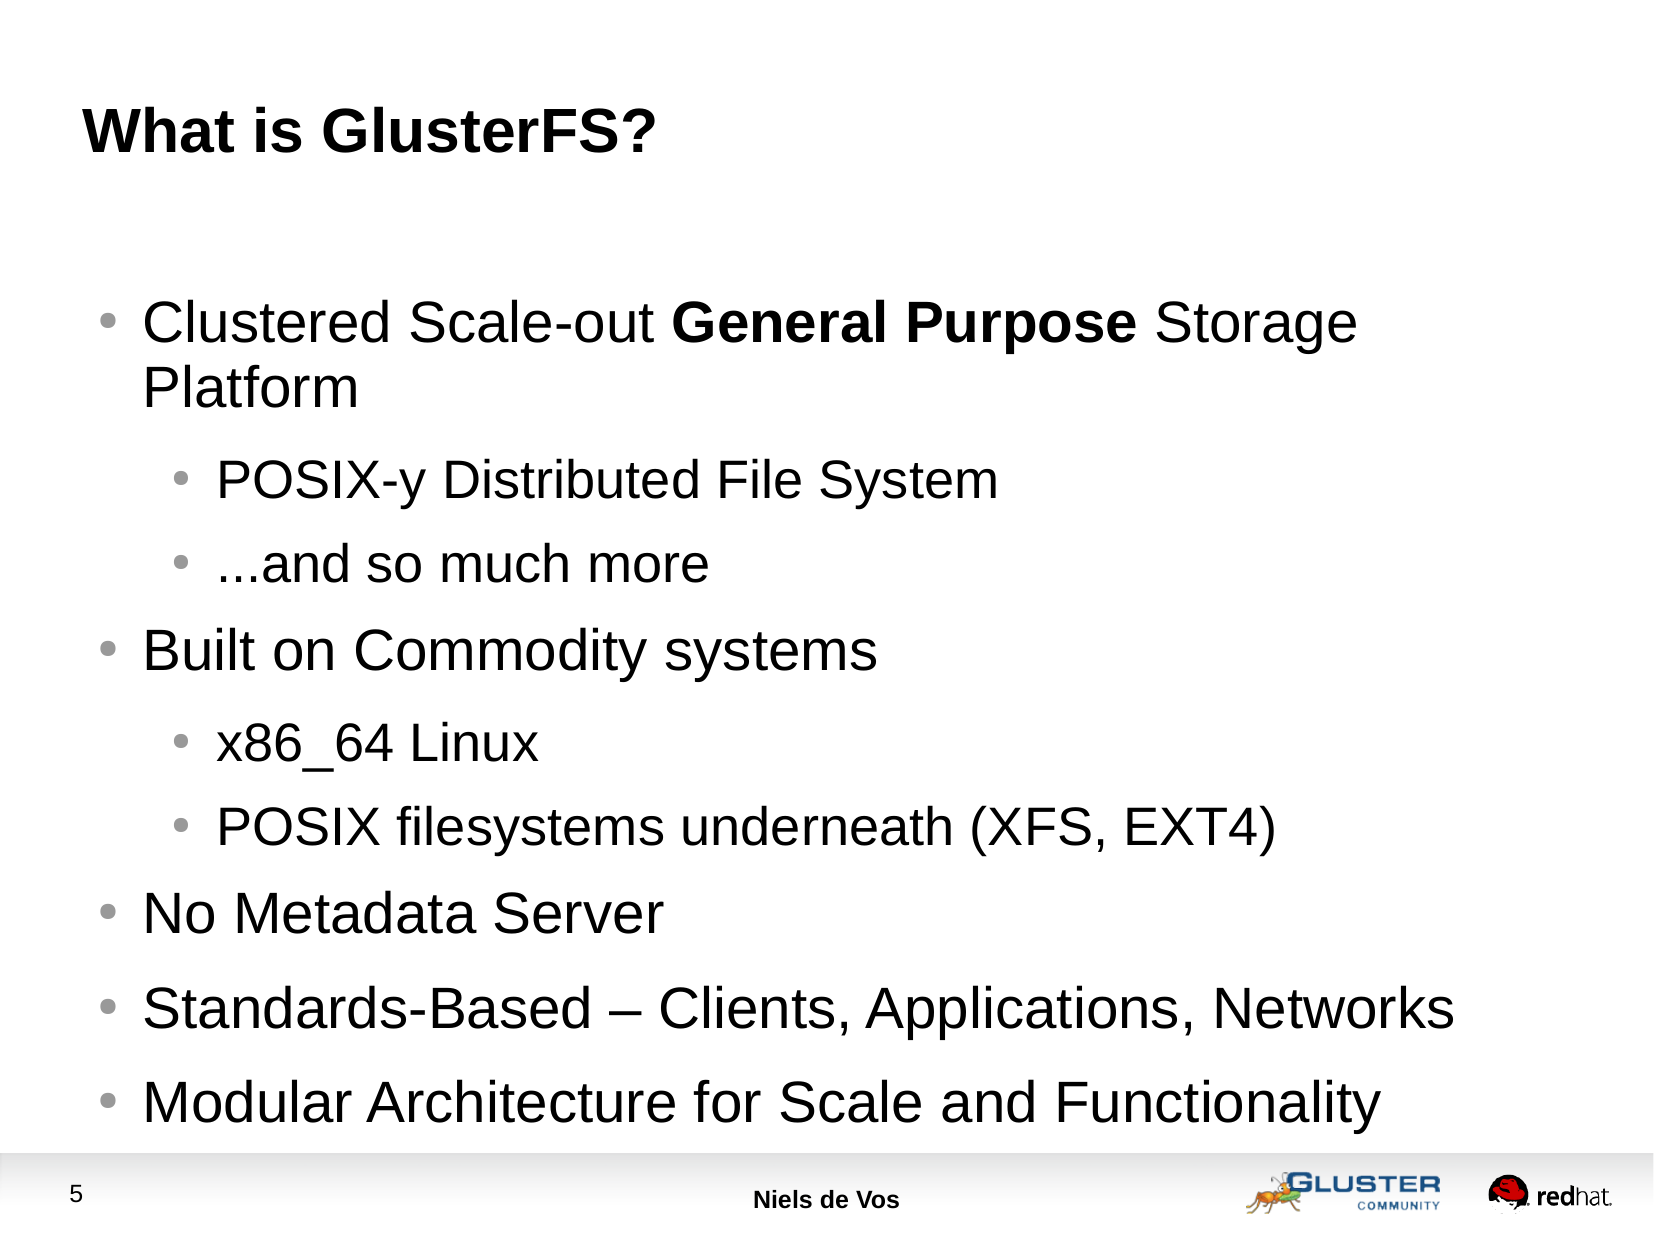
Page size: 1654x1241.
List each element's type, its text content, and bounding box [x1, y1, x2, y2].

list Clustered Scale-out General Purpose Storage Platform POSIX-y Distributed File System ...and so much more Built on Commodity systems x86_64 Linux POSIX filesystems underneath (XFS, EXT4) No Metadata Server Standards-Based – Clients, Applications, Networks Modular Architecture for Scale and Functionality [82, 290, 1571, 1136]
picture [0, 1153, 1654, 1238]
title What is GlusterFS? [82, 49, 1571, 257]
